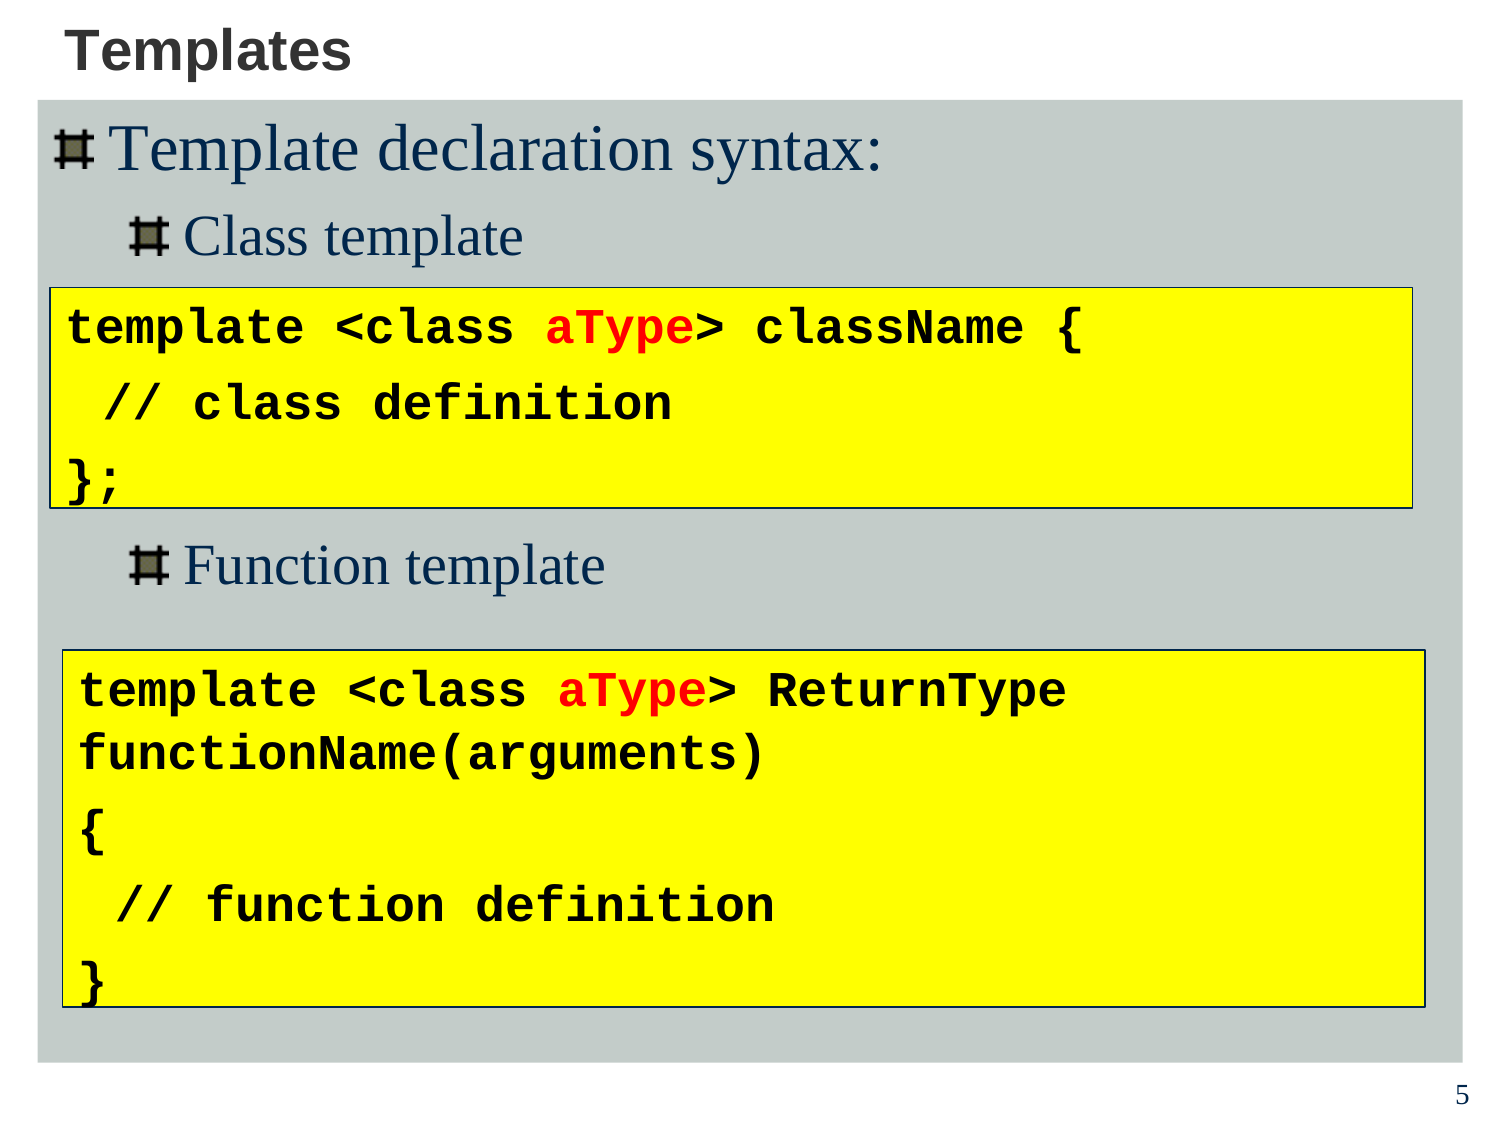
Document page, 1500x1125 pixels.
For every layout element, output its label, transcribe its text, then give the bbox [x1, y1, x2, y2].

list Template declaration syntax: Class template Function template [37, 99, 1463, 1063]
title Templates [50, 0, 1450, 91]
text_box template <class aType> ReturnType functionName(arguments) { // function definition } [62, 650, 1426, 1079]
text_box template <class aType> className { // class definition }; [50, 287, 1413, 512]
